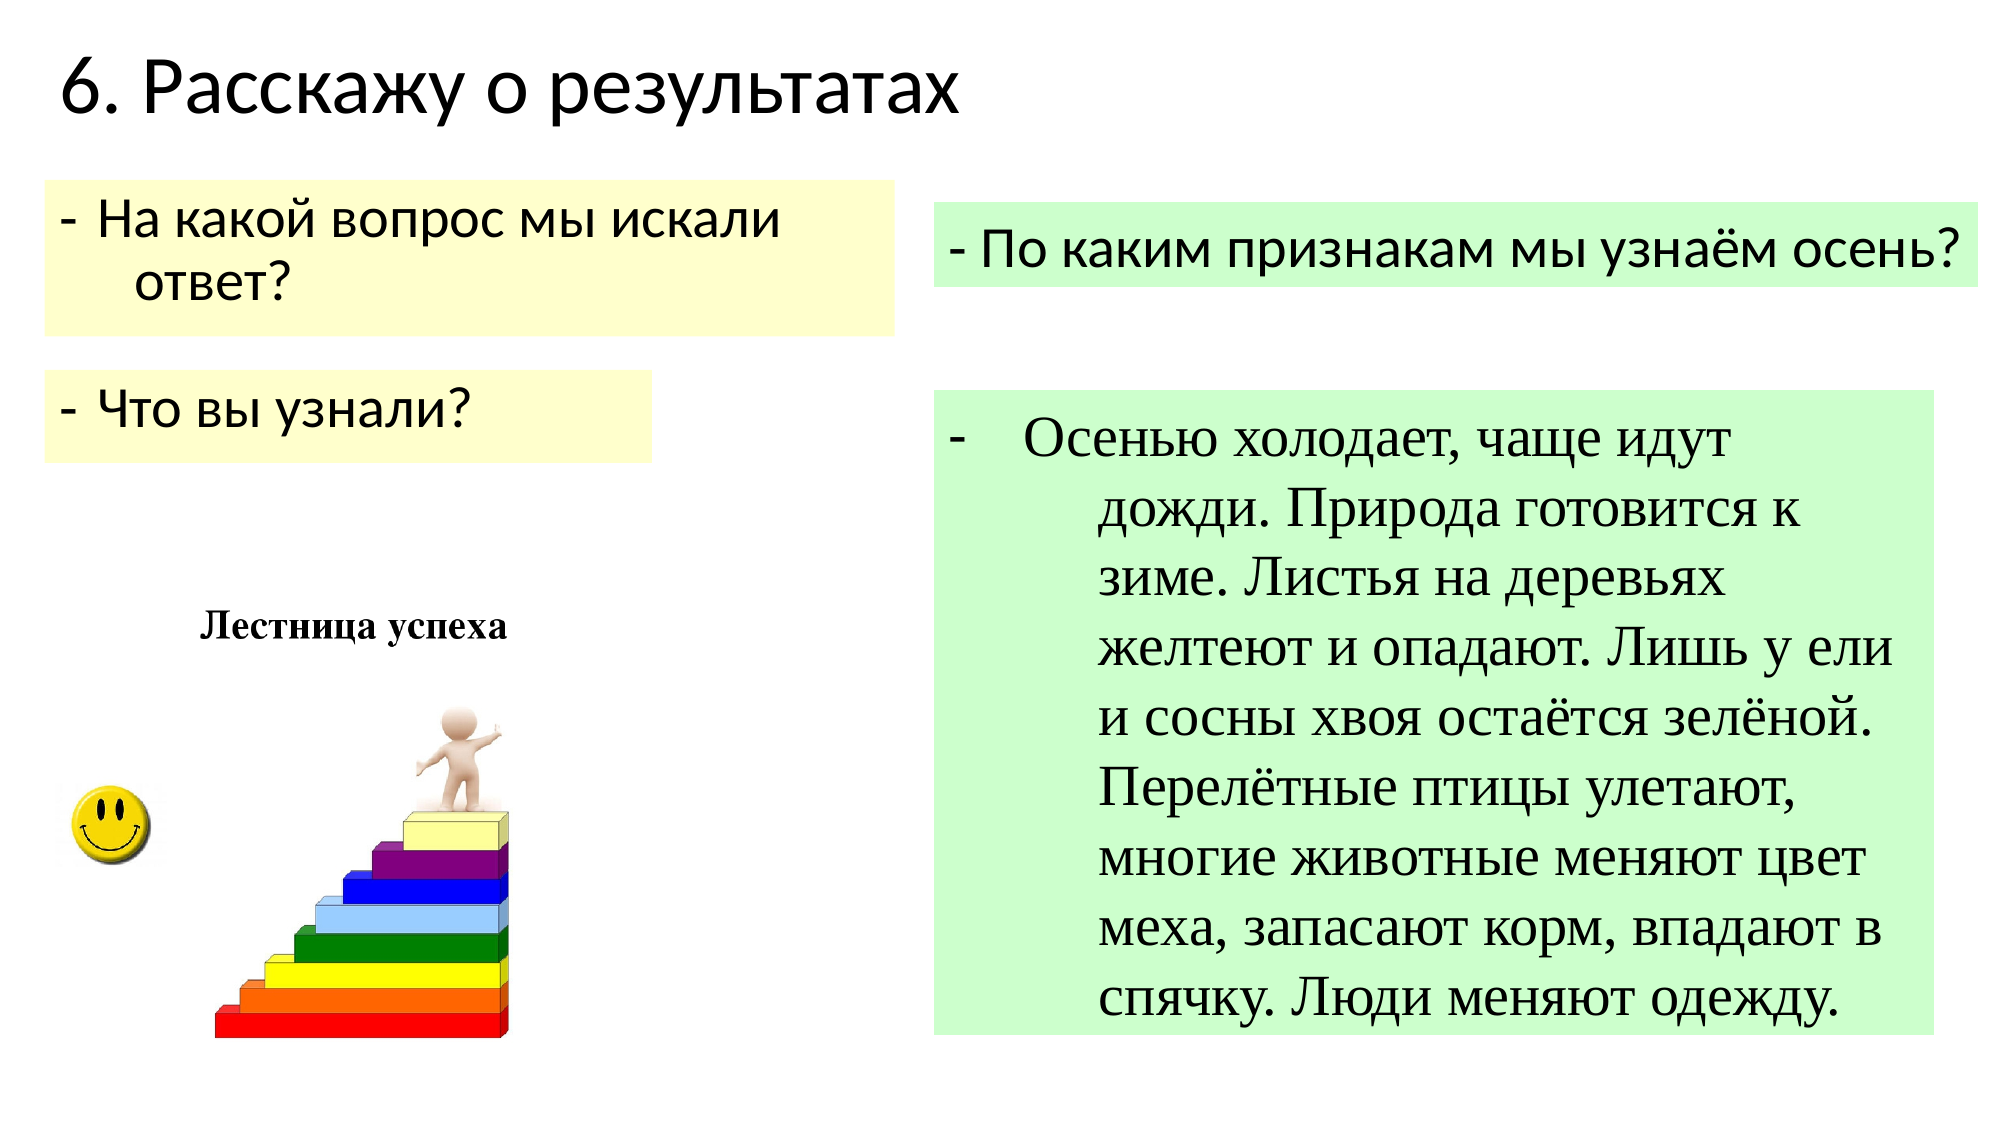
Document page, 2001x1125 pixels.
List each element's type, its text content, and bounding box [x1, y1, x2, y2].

text_box По каким признакам мы узнаём осень? [934, 202, 1978, 287]
text_box Осенью холодает, чаще идут дожди. Природа готовится к зиме. Листья на деревьях желтеют и опадают. Лишь у ели и сосны хвоя остаётся зелёной. Перелётные птицы улетают, многие животные меняют цвет меха, запасают корм, впадают в спячку. Люди меняют одежду. [934, 390, 1934, 1035]
list На какой вопрос мы искали ответ? [44, 179, 895, 337]
title 6. Расскажу о результатах [44, 27, 1770, 147]
picture [19, 574, 688, 1076]
text_box Что вы узнали? [44, 369, 652, 463]
